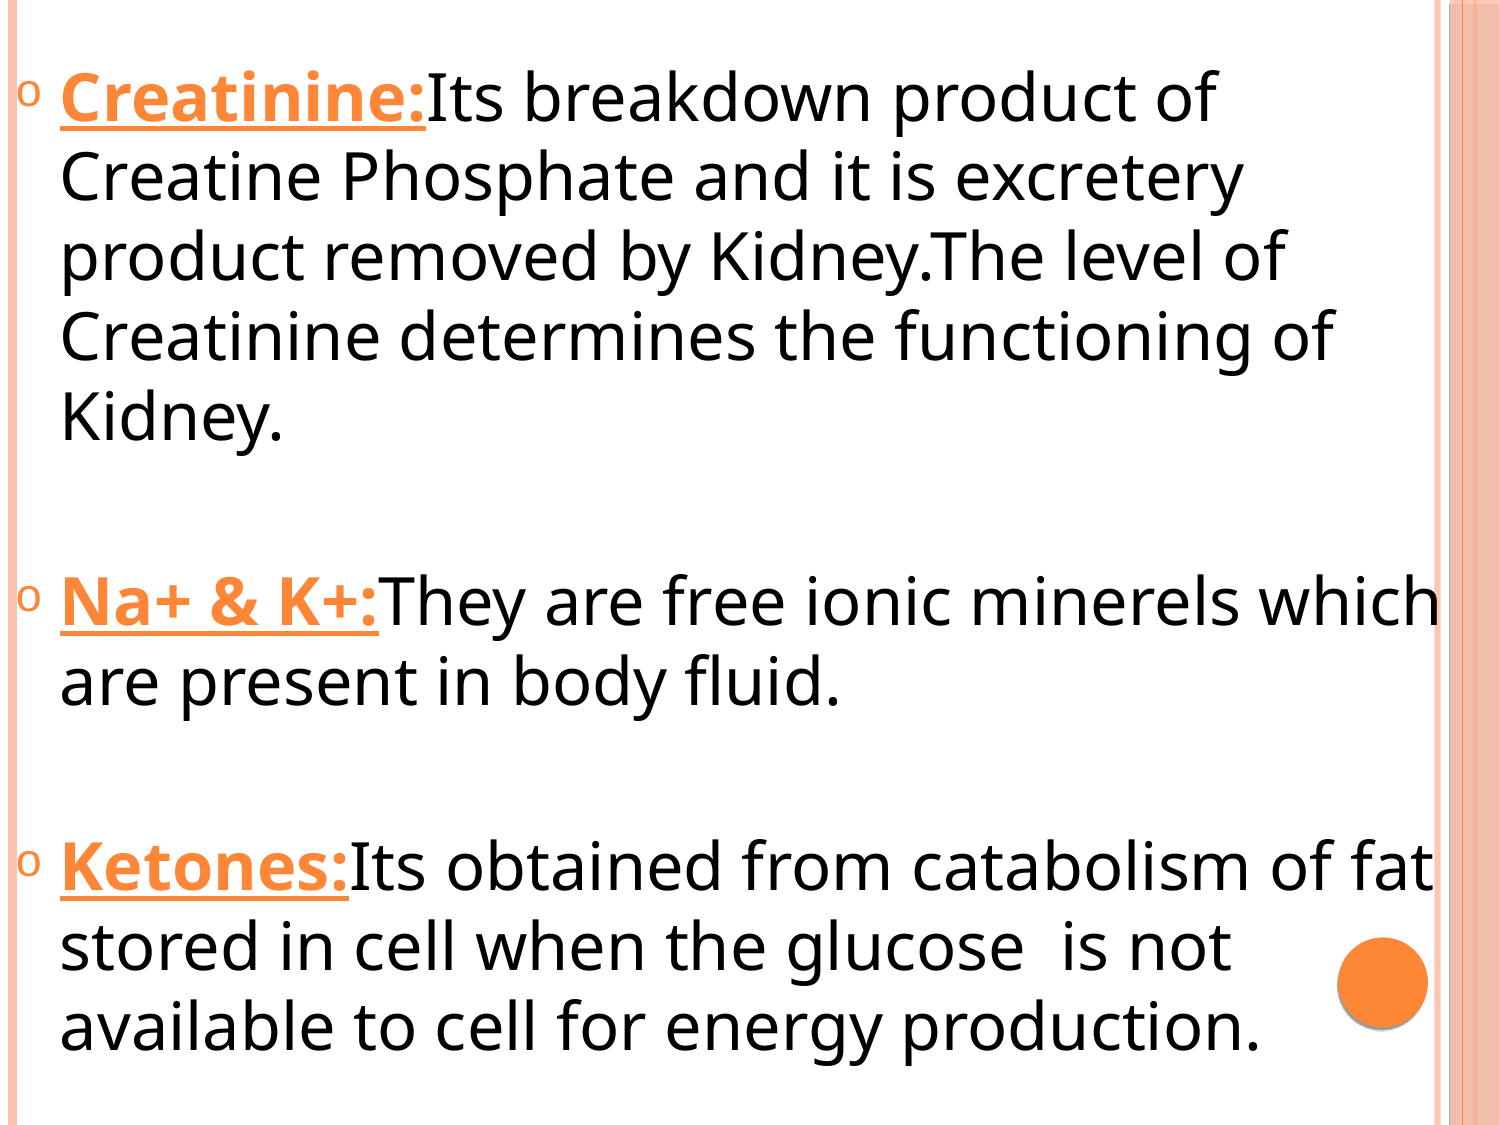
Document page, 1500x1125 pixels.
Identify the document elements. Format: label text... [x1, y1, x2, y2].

list Creatinine:Its breakdown product of Creatine Phosphate and it is excretery product removed by Kidney.The level of Creatinine determines the functioning of Kidney. Na+ & K+:They are free ionic minerels which are present in body fluid. Ketones:Its obtained from catabolism of fat stored in cell when the glucose is not available to cell for energy production. [0, 46, 1500, 1125]
